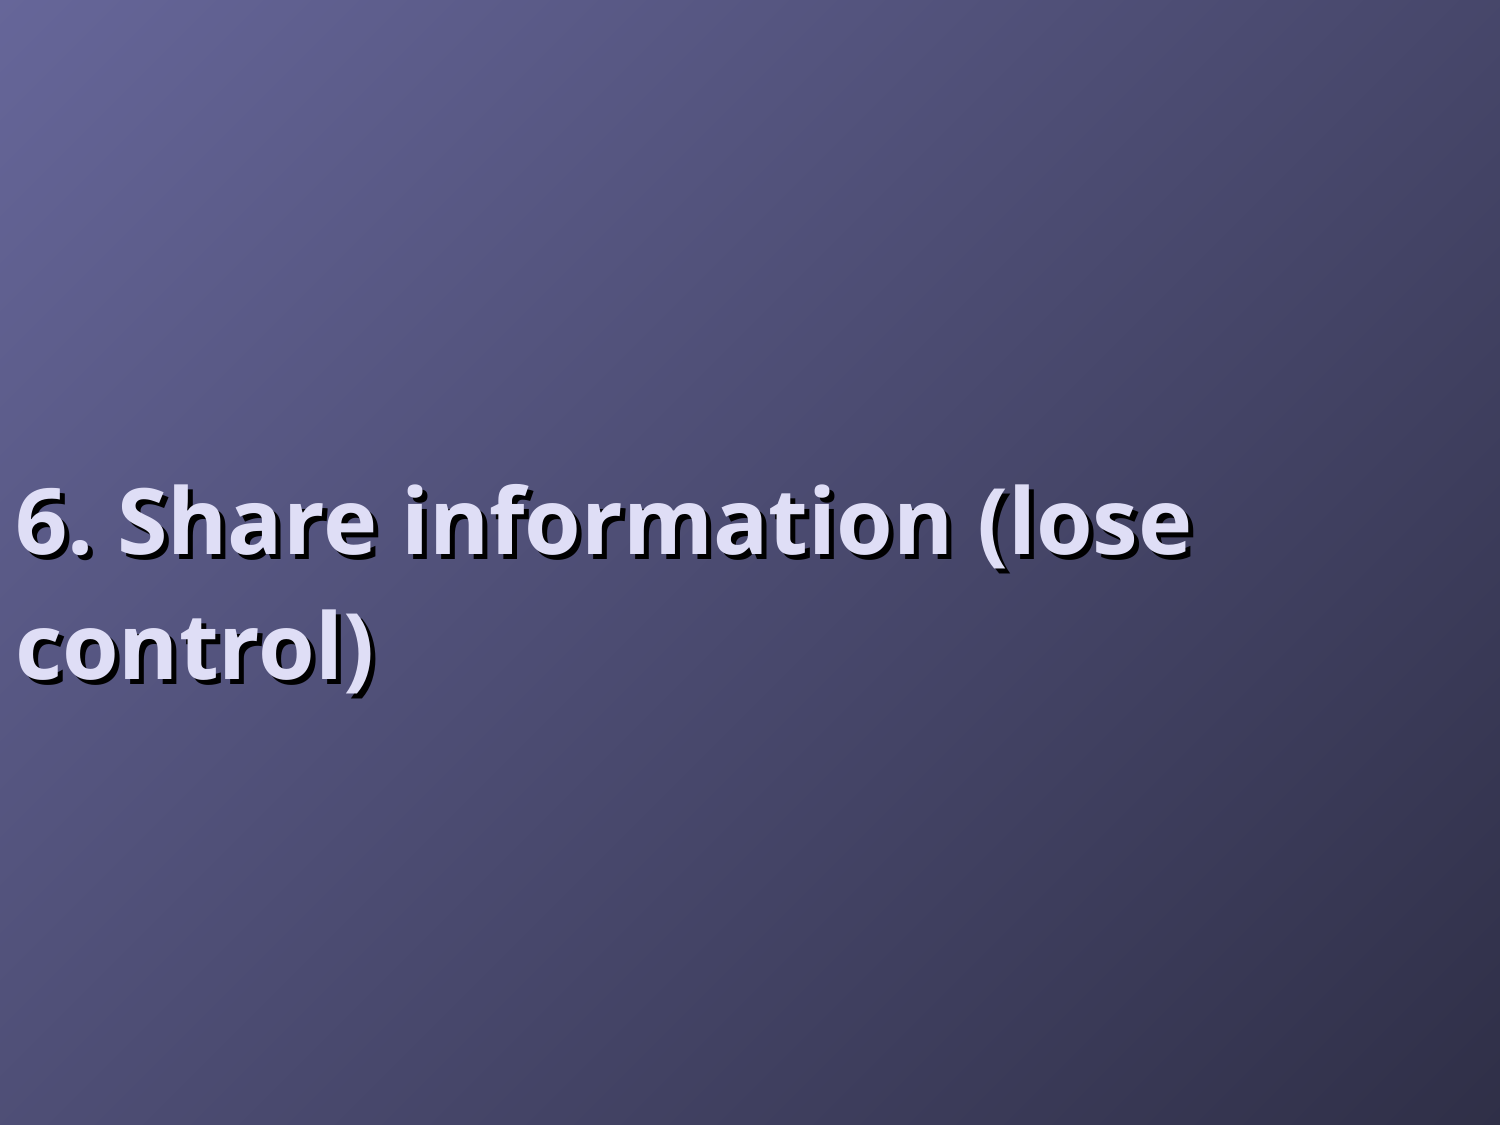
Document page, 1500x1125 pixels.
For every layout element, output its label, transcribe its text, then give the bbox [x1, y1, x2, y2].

title 6. Share information (lose control) [0, 463, 1500, 699]
